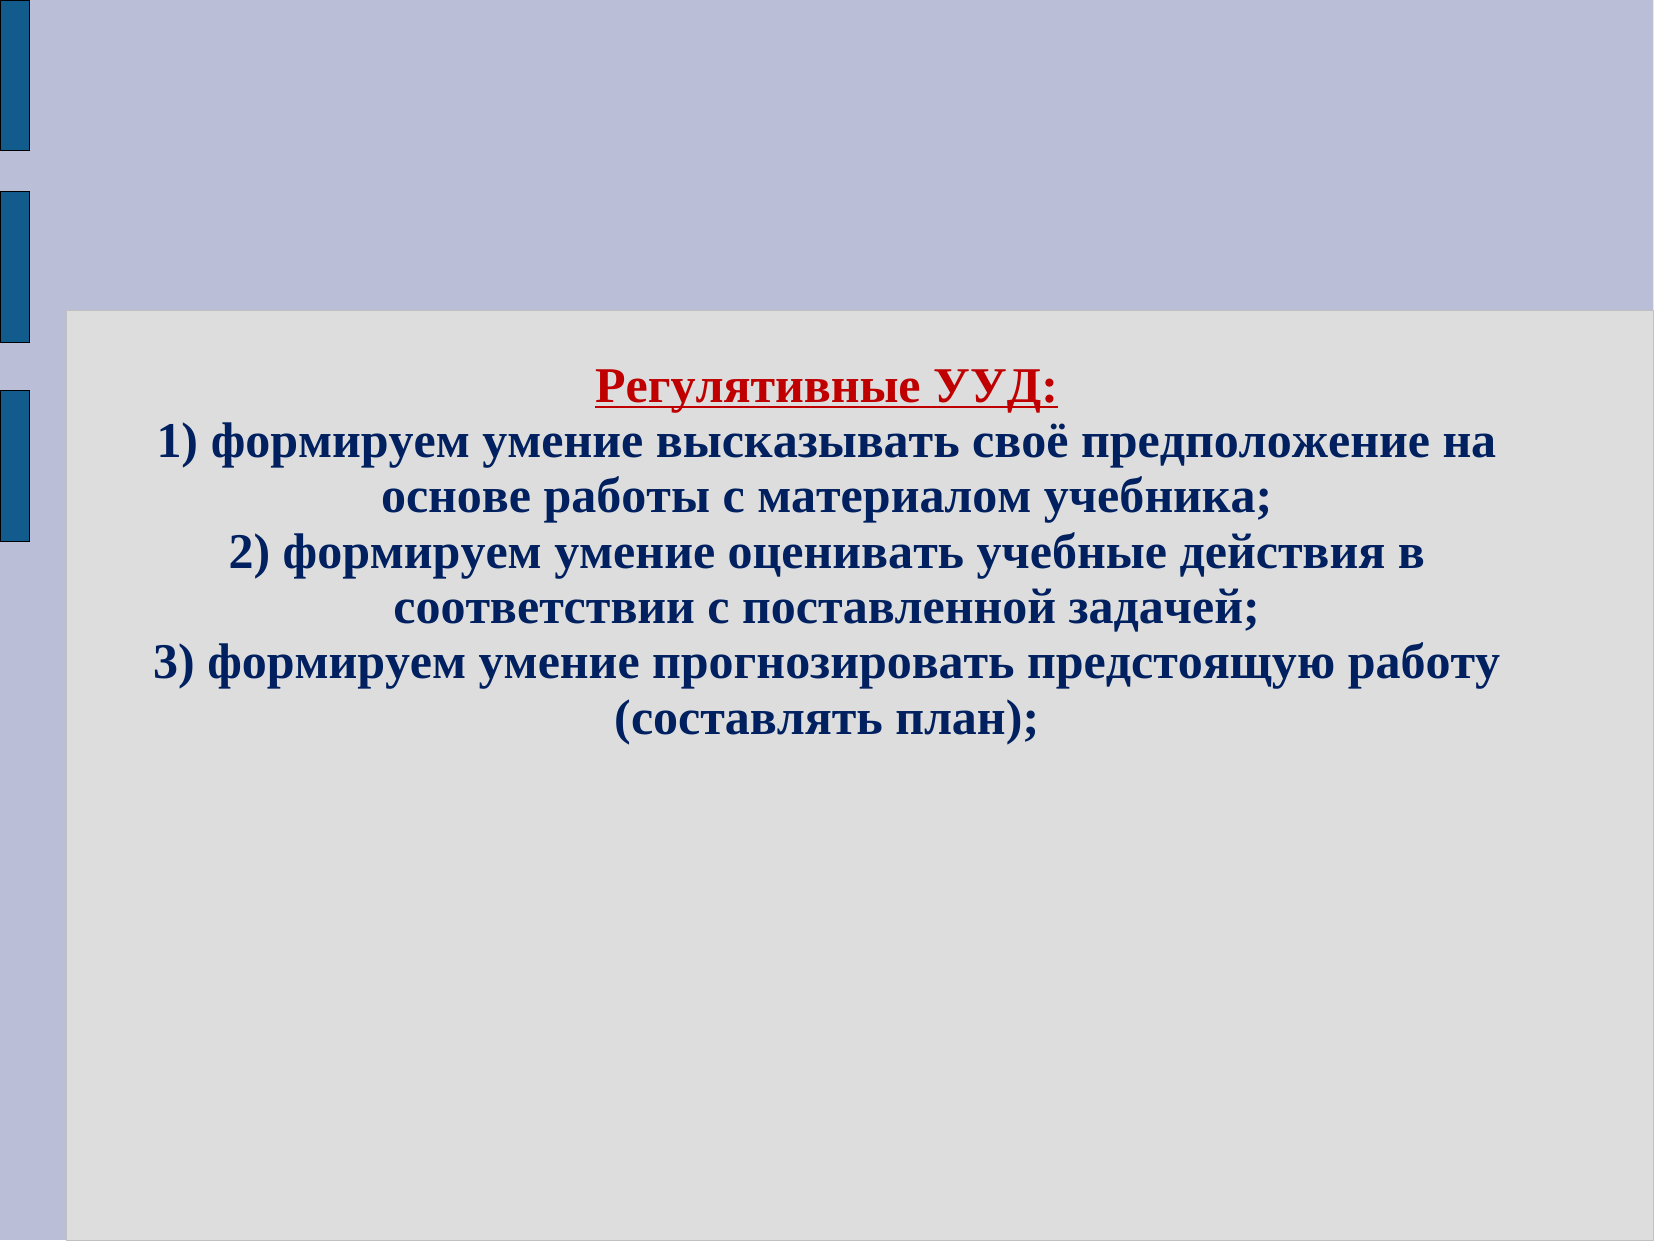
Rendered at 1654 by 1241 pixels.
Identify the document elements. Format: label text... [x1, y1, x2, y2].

subtitle Регулятивные УУД: 1) формируем умение высказывать своё предположение на основе работы с материалом учебника; 2) формируем умение оценивать учебные действия в соответствии с поставленной задачей; 3) формируем умение прогнозировать предстоящую работу (составлять план); [82, 49, 1571, 1109]
